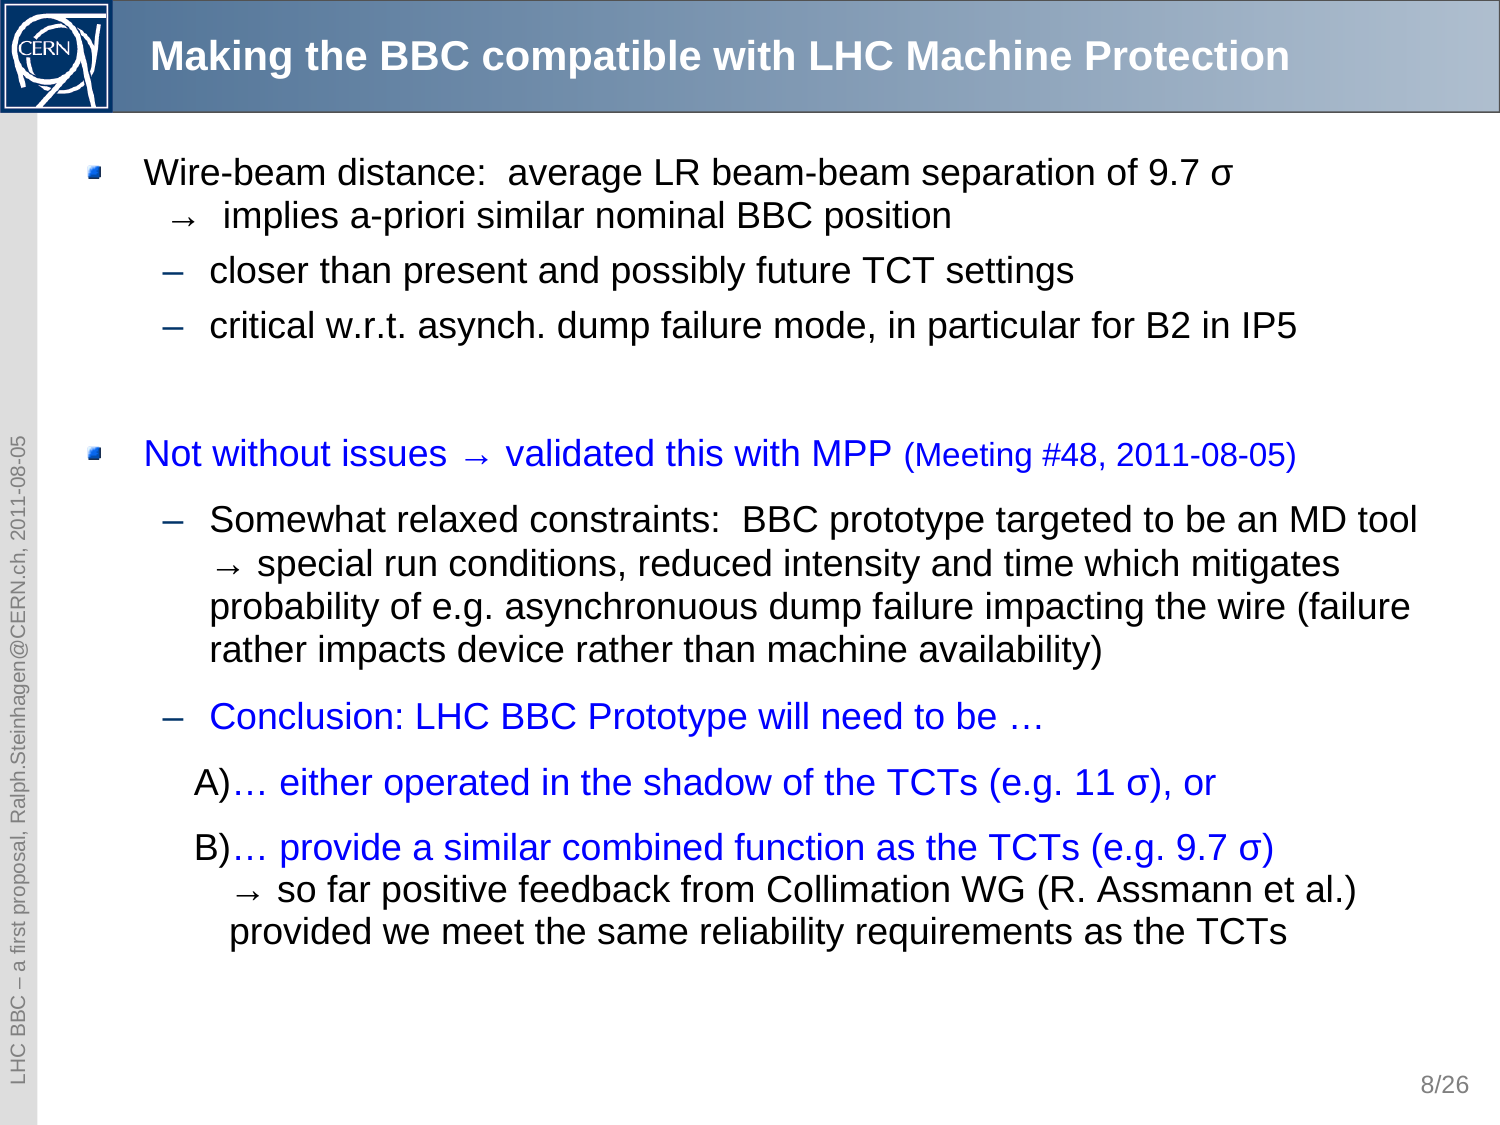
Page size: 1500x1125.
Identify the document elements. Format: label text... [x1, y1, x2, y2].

title Making the BBC compatible with LHC Machine Protection [150, 0, 1447, 113]
list Wire-beam distance: average LR beam-beam separation of 9.7 σ → implies a-priori similar nominal BBC position closer than present and possibly future TCT settings critical w.r.t. asynch. dump failure mode, in particular for B2 in IP5 Not without issues → validated this with MPP (Meeting #48, 2011-08-05) Somewhat relaxed constraints: BBC prototype targeted to be an MD tool → special run conditions, reduced intensity and time which mitigates probability of e.g. asynchronuous dump failure impacting the wire (failure rather impacts device rather than machine availability) Conclusion: LHC BBC Prototype will need to be … … either operated in the shadow of the TCTs (e.g. 11 σ), or … provide a similar combined function as the TCTs (e.g. 9.7 σ) → so far positive feedback from Collimation WG (R. Assmann et al.) provided we meet the same reliability requirements as the TCTs [87, 149, 1438, 1042]
picture [0, 0, 113, 113]
